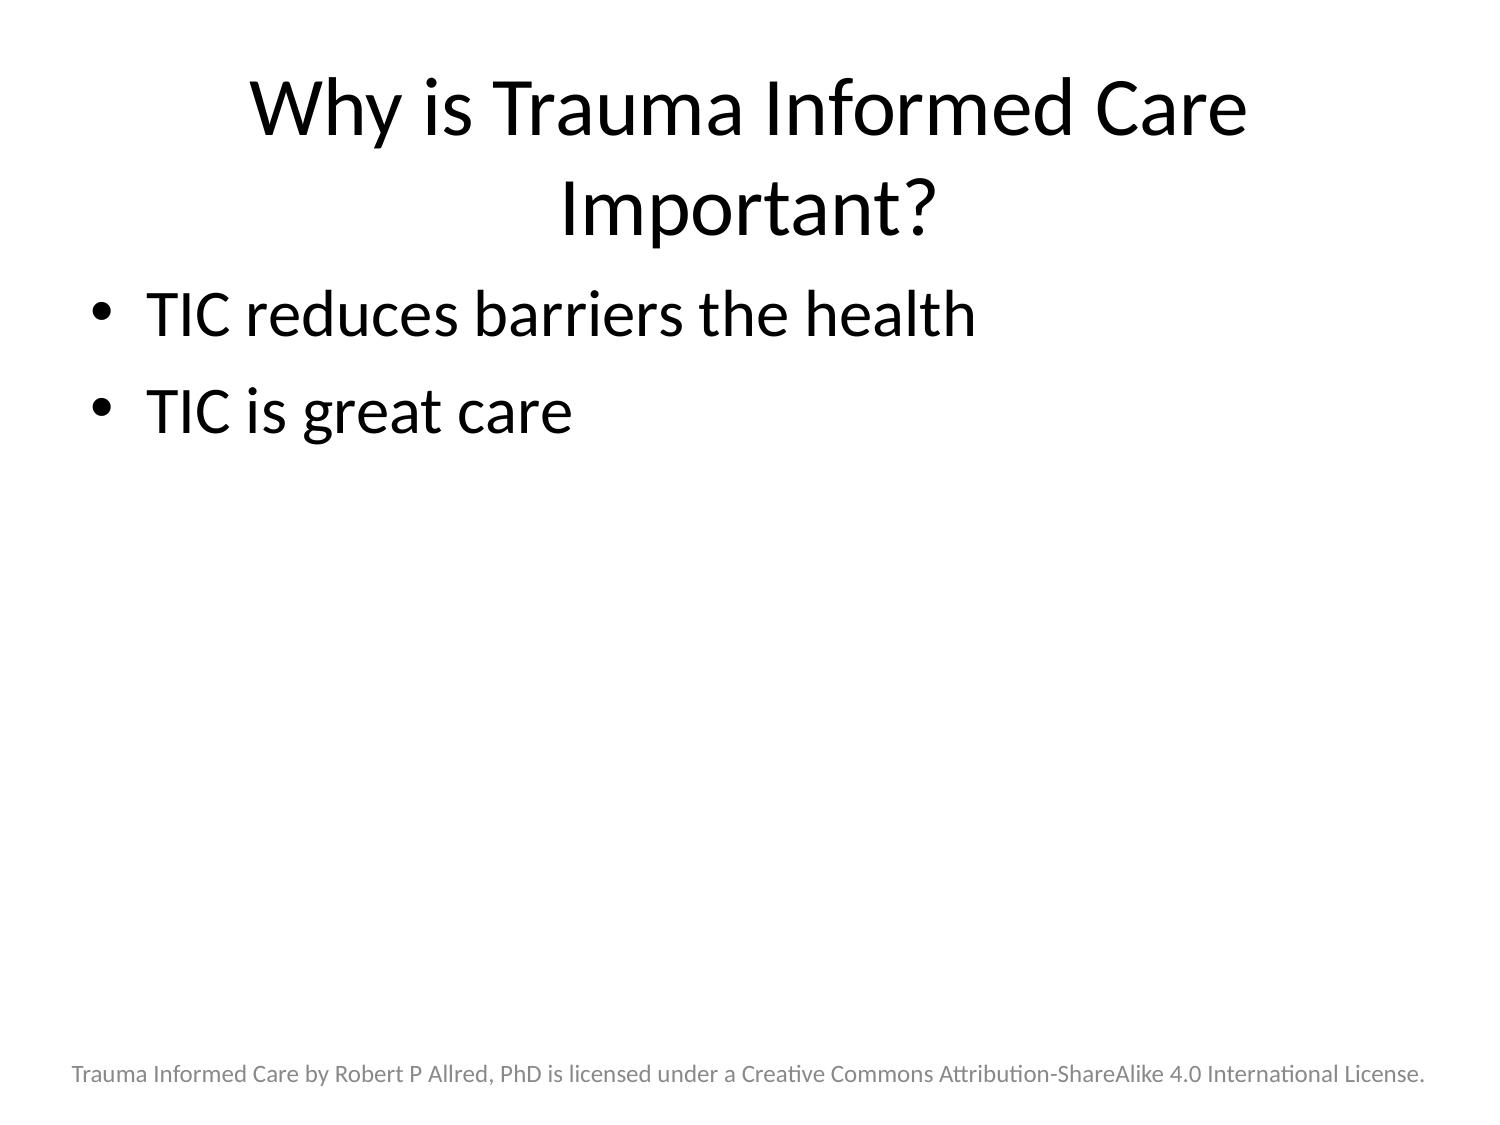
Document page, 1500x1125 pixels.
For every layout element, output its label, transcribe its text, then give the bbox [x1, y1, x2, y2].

text_box Trauma Informed Care by Robert P Allred, PhD is licensed under a Creative Commons Attribution-ShareAlike 4.0 International License. [50, 1042, 1451, 1103]
list TIC reduces barriers the health TIC is great care [75, 262, 1426, 1005]
title Why is Trauma Informed Care Important? [75, 45, 1426, 233]
